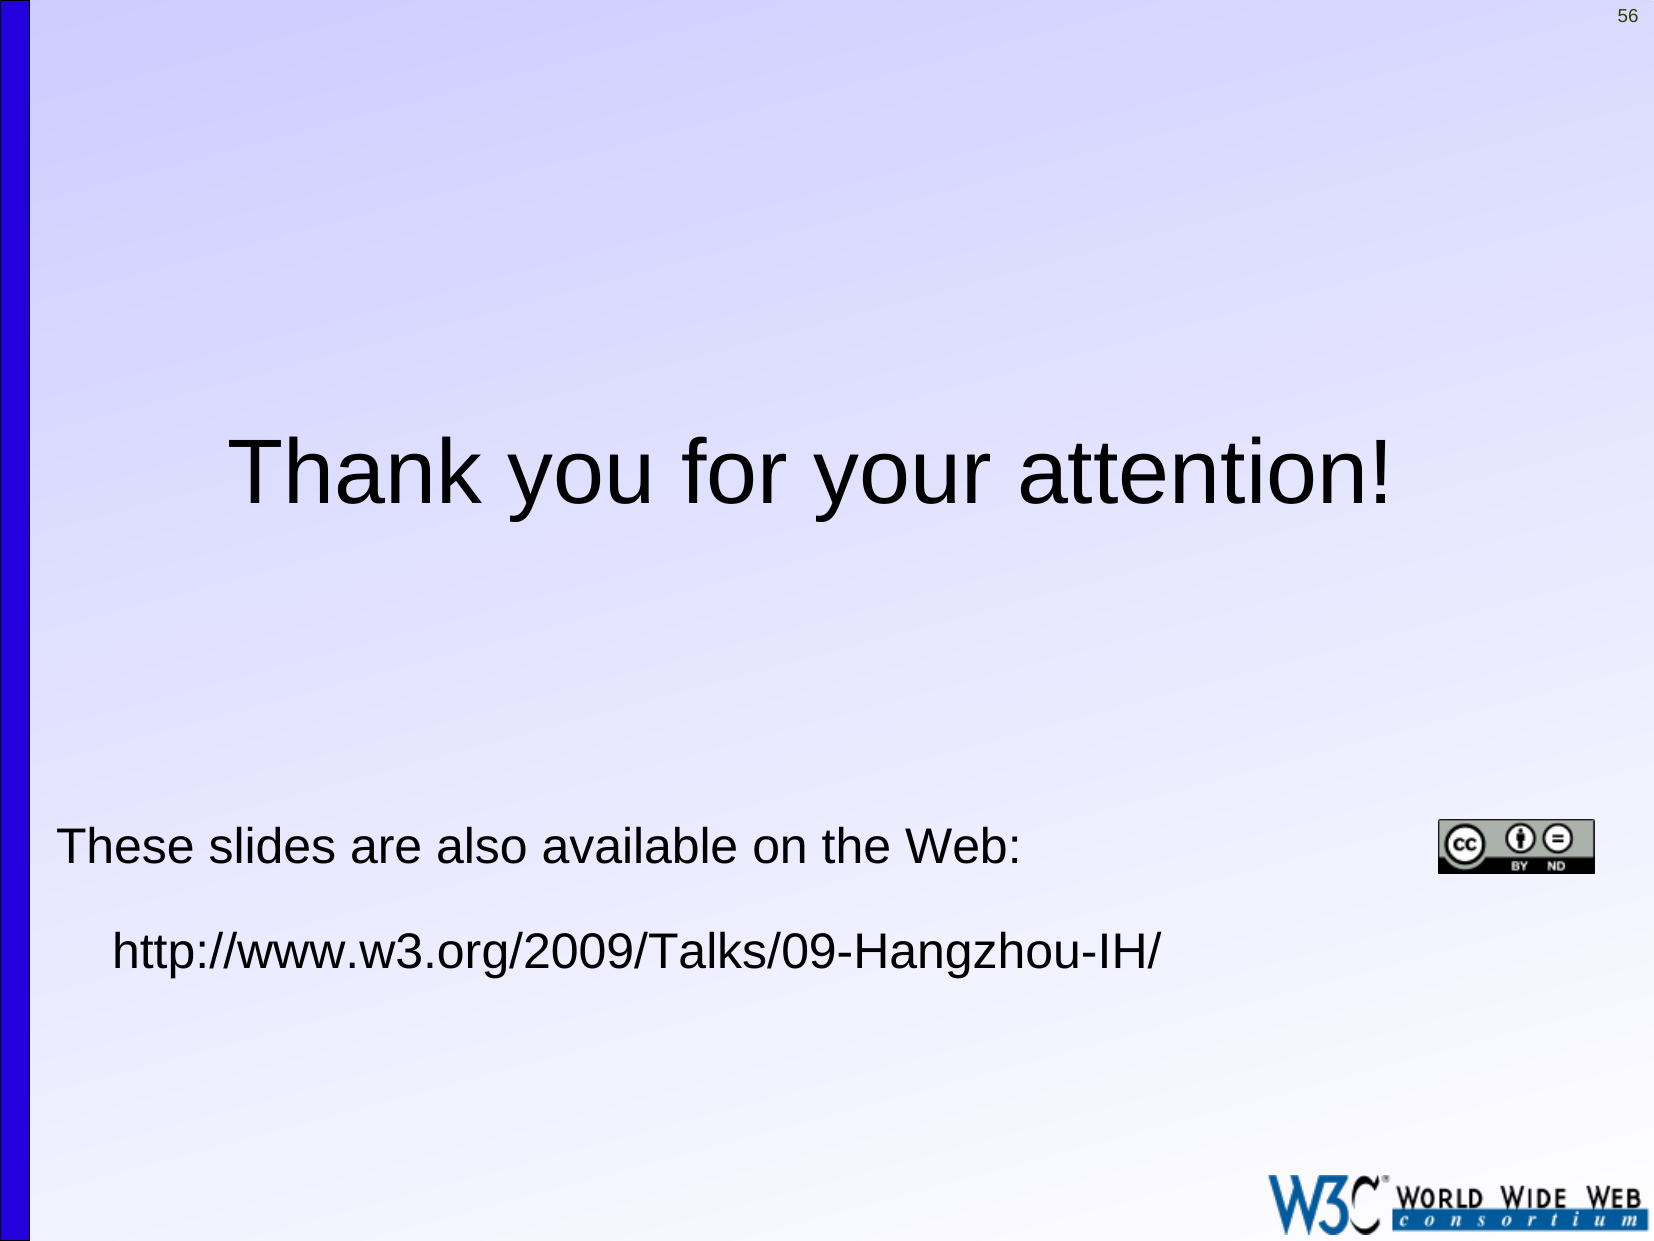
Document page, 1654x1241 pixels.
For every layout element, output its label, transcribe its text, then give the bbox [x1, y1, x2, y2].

picture [1263, 1175, 1654, 1235]
text_box Thank you for your attention! [88, 419, 1536, 530]
picture [1438, 819, 1595, 875]
text_box These slides are also available on the Web: http://www.w3.org/2009/Talks/09-Hangzhou-IH/ [41, 814, 1548, 987]
